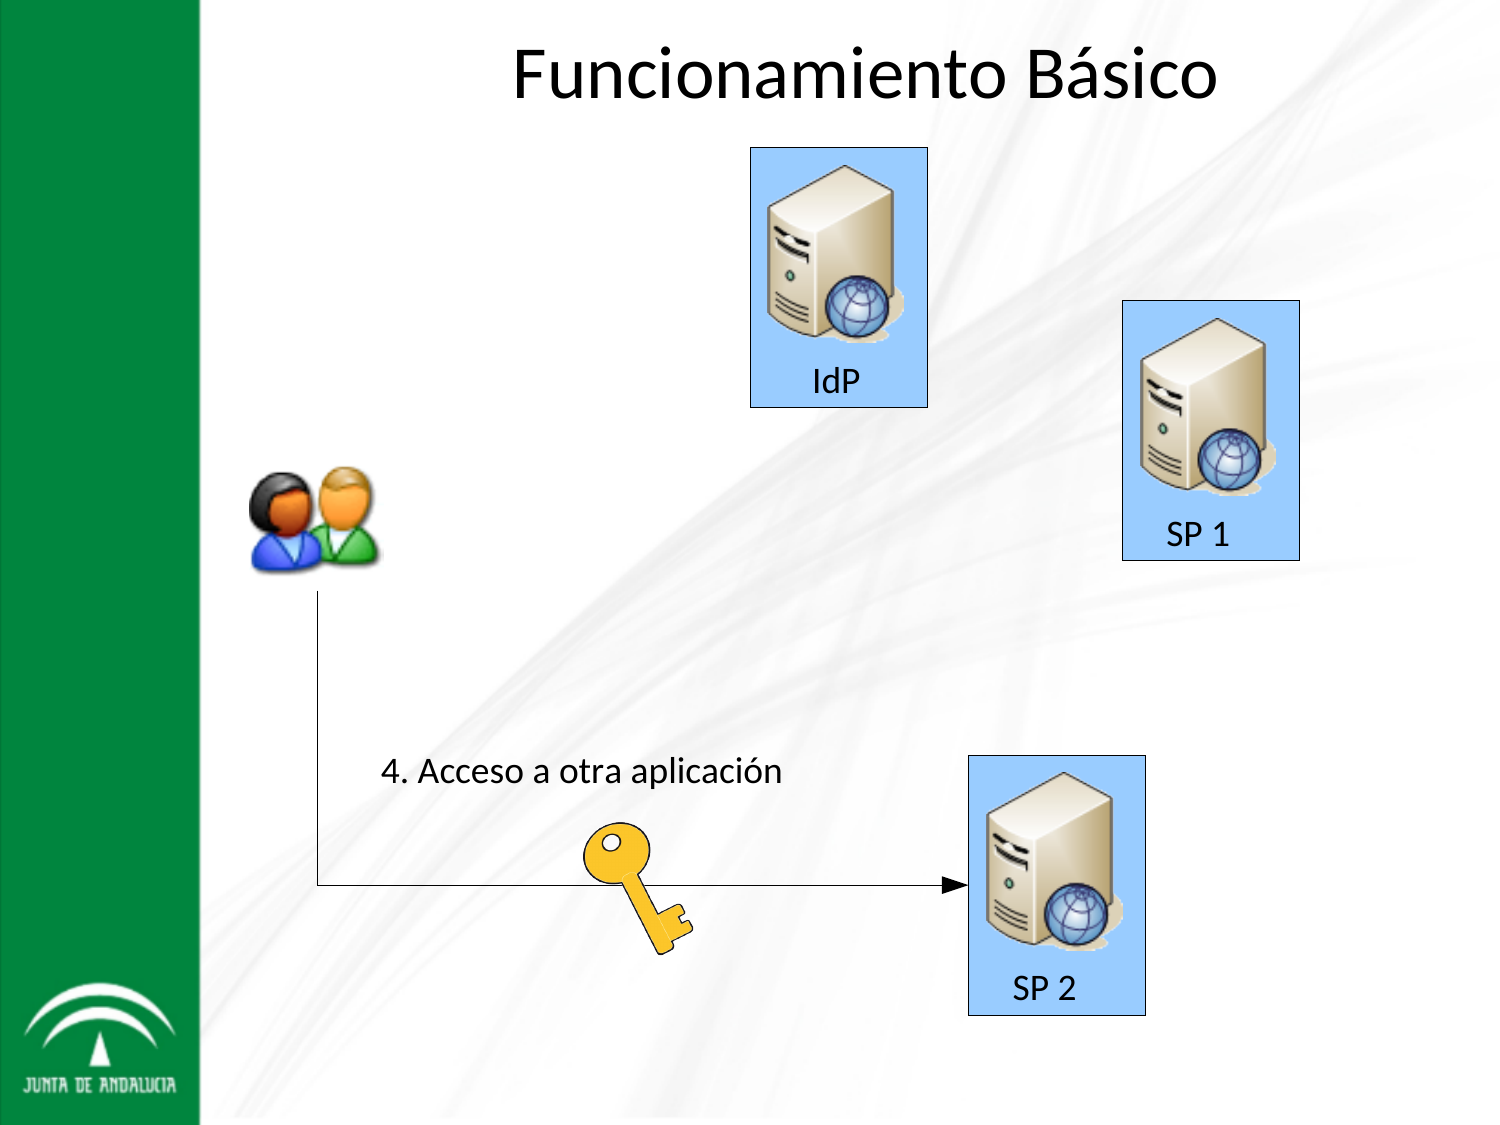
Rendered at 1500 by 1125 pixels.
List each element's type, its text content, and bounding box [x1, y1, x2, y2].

title Funcionamiento Básico [253, 35, 1479, 124]
text_box SP 2 [998, 955, 1146, 1016]
text_box [1122, 300, 1300, 561]
text_box SP 1 [1151, 501, 1300, 562]
text_box 4. Acceso a otra aplicación [366, 738, 928, 799]
text_box [968, 755, 1146, 1016]
picture [0, 0, 1500, 1125]
text_box IdP [797, 348, 945, 409]
text_box [750, 147, 928, 408]
